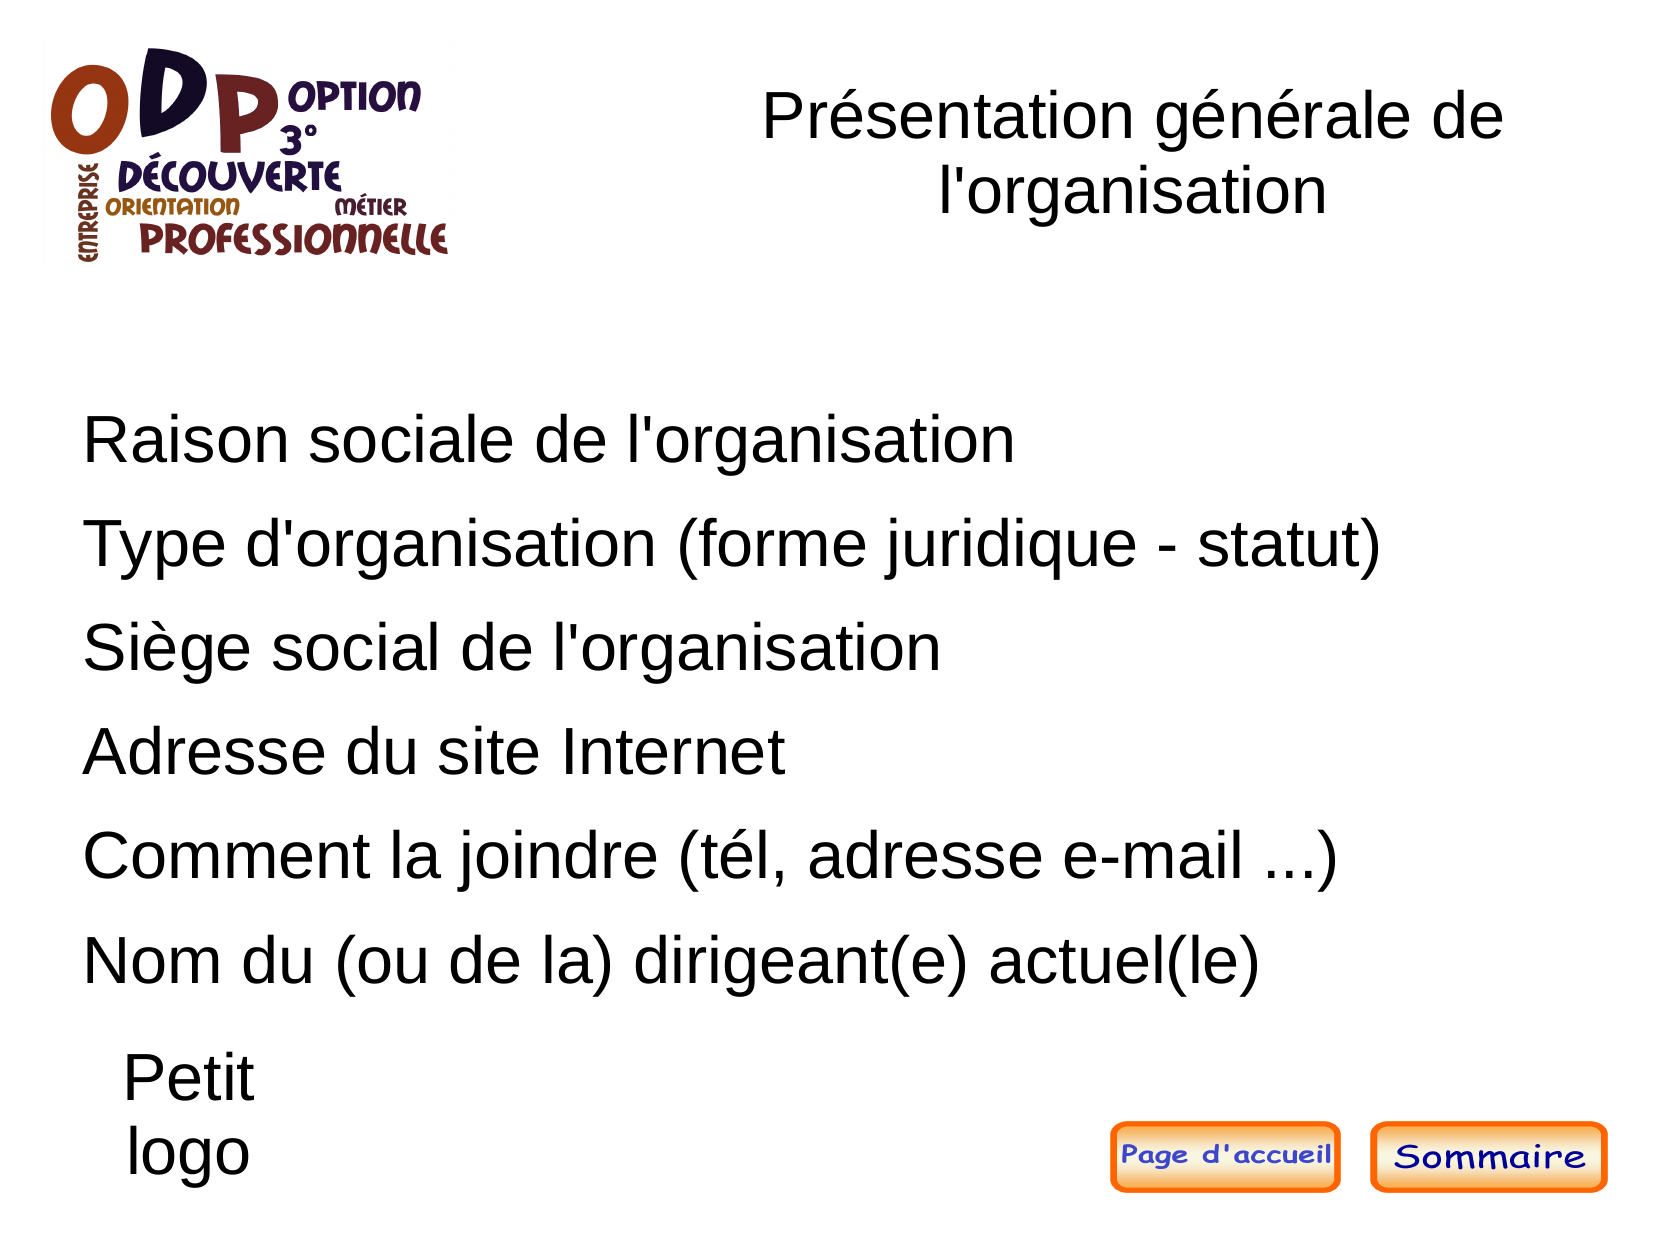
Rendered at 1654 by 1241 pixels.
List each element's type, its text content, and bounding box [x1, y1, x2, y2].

text_box Petit logo [82, 1039, 296, 1190]
picture [1110, 1121, 1341, 1193]
list Raison sociale de l'organisation Type d'organisation (forme juridique - statut) Siège social de l'organisation Adresse du site Internet Comment la joindre (tél, adresse e-mail ...) Nom du (ou de la) dirigeant(e) actuel(le) [82, 401, 1571, 998]
picture [1370, 1121, 1608, 1193]
title Présentation générale de l'organisation [637, 49, 1630, 257]
picture [43, 41, 455, 266]
